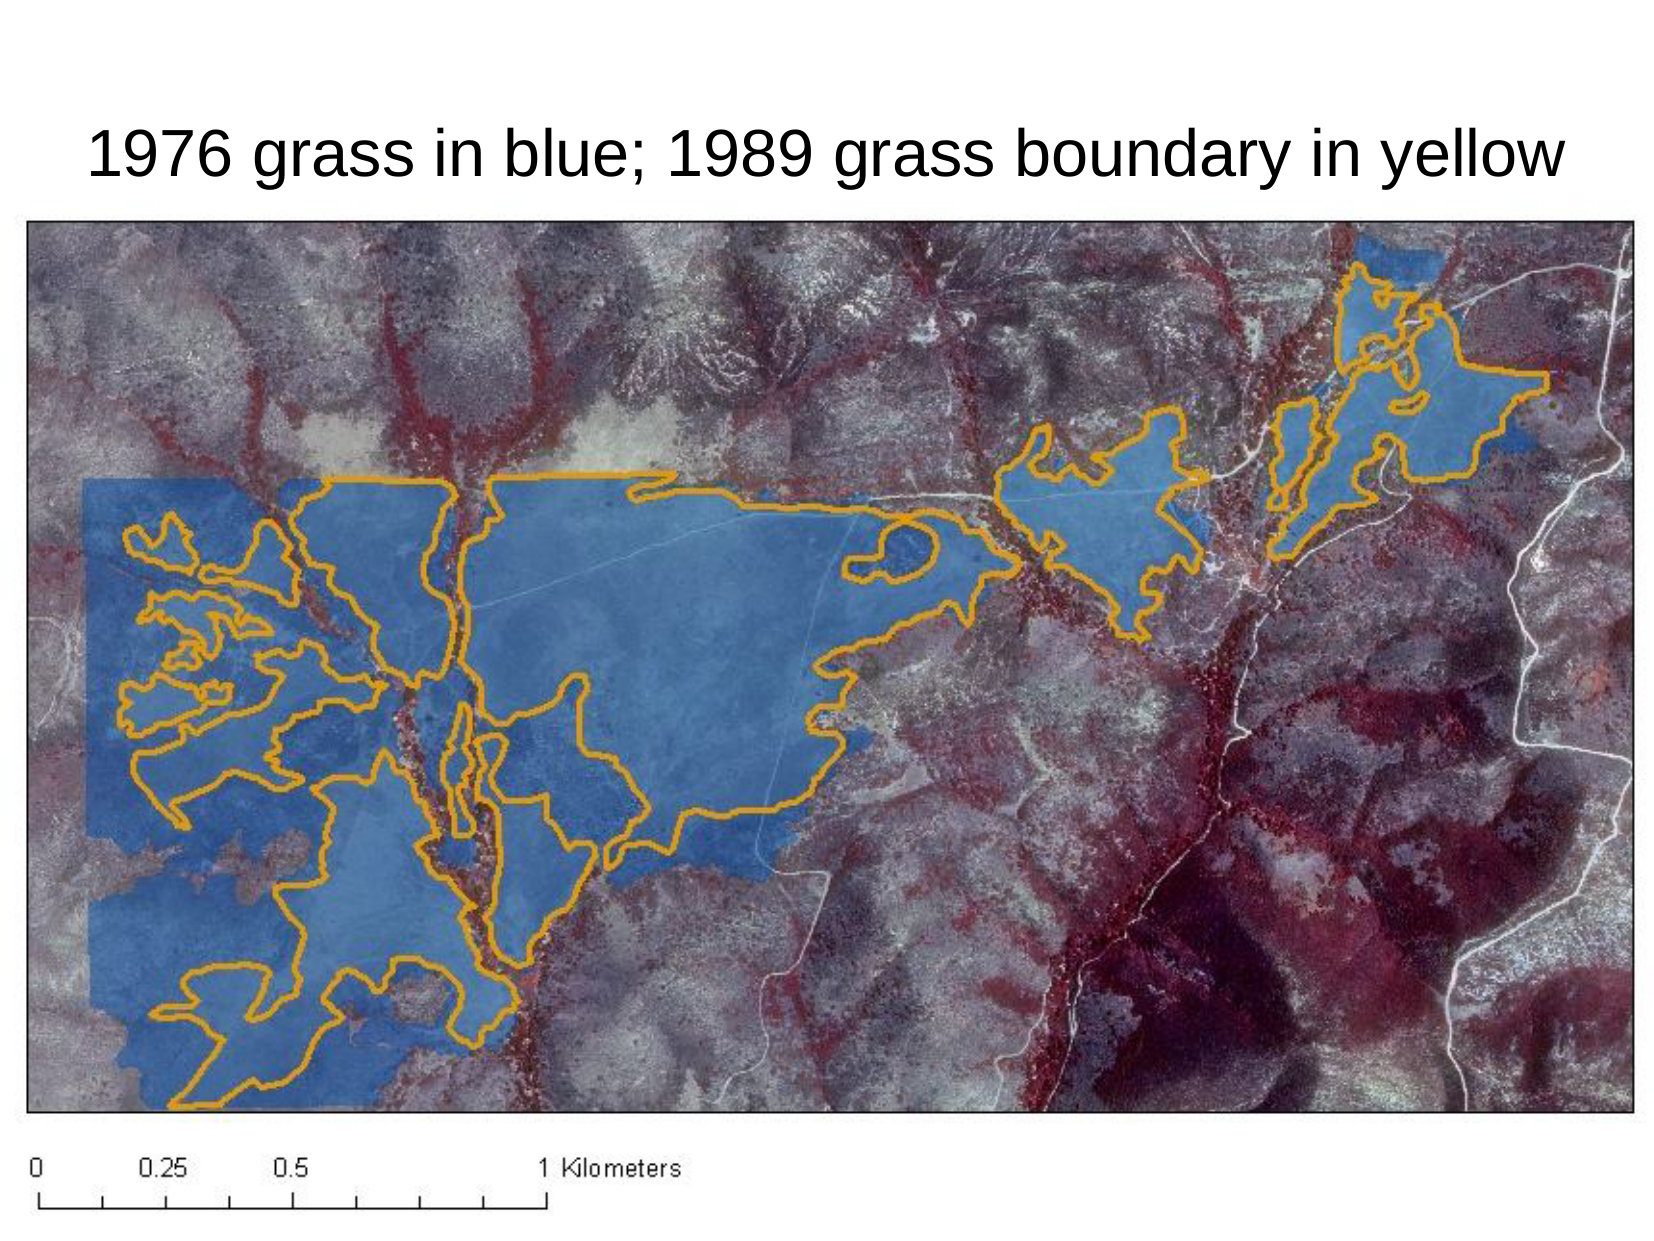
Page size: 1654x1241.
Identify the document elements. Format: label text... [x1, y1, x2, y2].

title 1976 grass in blue; 1989 grass boundary in yellow [82, 56, 1571, 250]
picture [0, 200, 1654, 1237]
